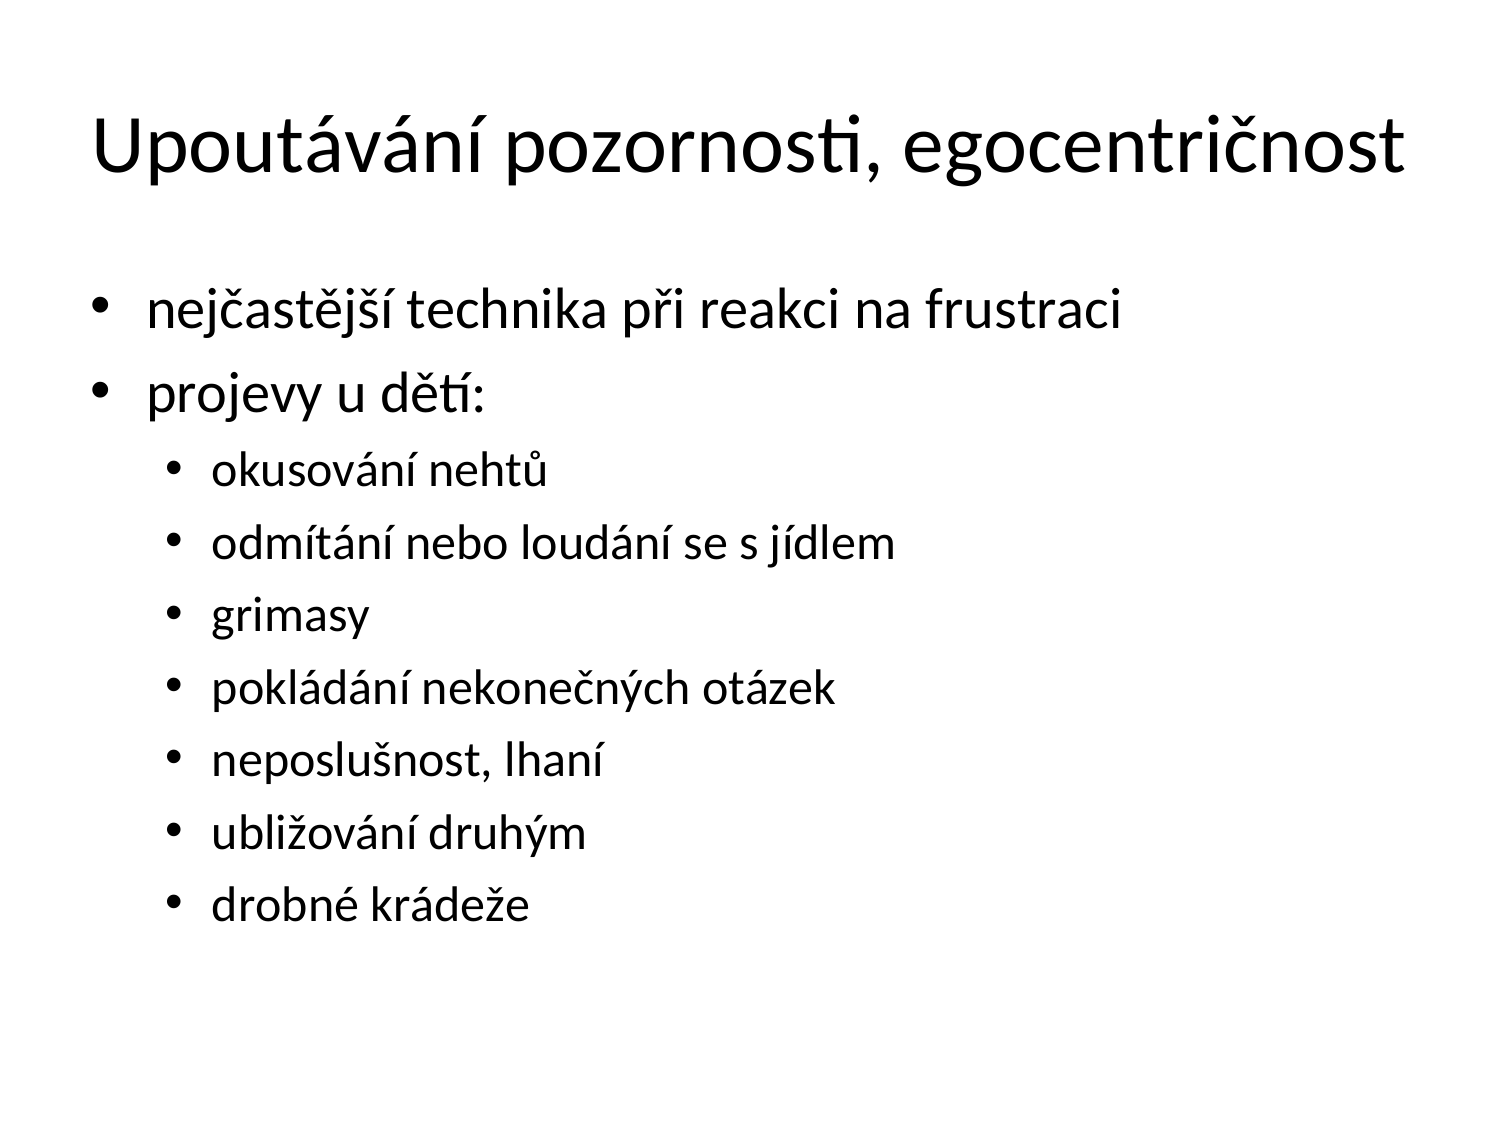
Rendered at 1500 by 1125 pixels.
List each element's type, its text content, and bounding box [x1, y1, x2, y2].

list nejčastější technika při reakci na frustraci projevy u dětí: okusování nehtů odmítání nebo loudání se s jídlem grimasy pokládání nekonečných otázek neposlušnost, lhaní ubližování druhým drobné krádeže [75, 262, 1426, 1006]
title Upoutávání pozornosti, egocentričnost [75, 45, 1426, 233]
